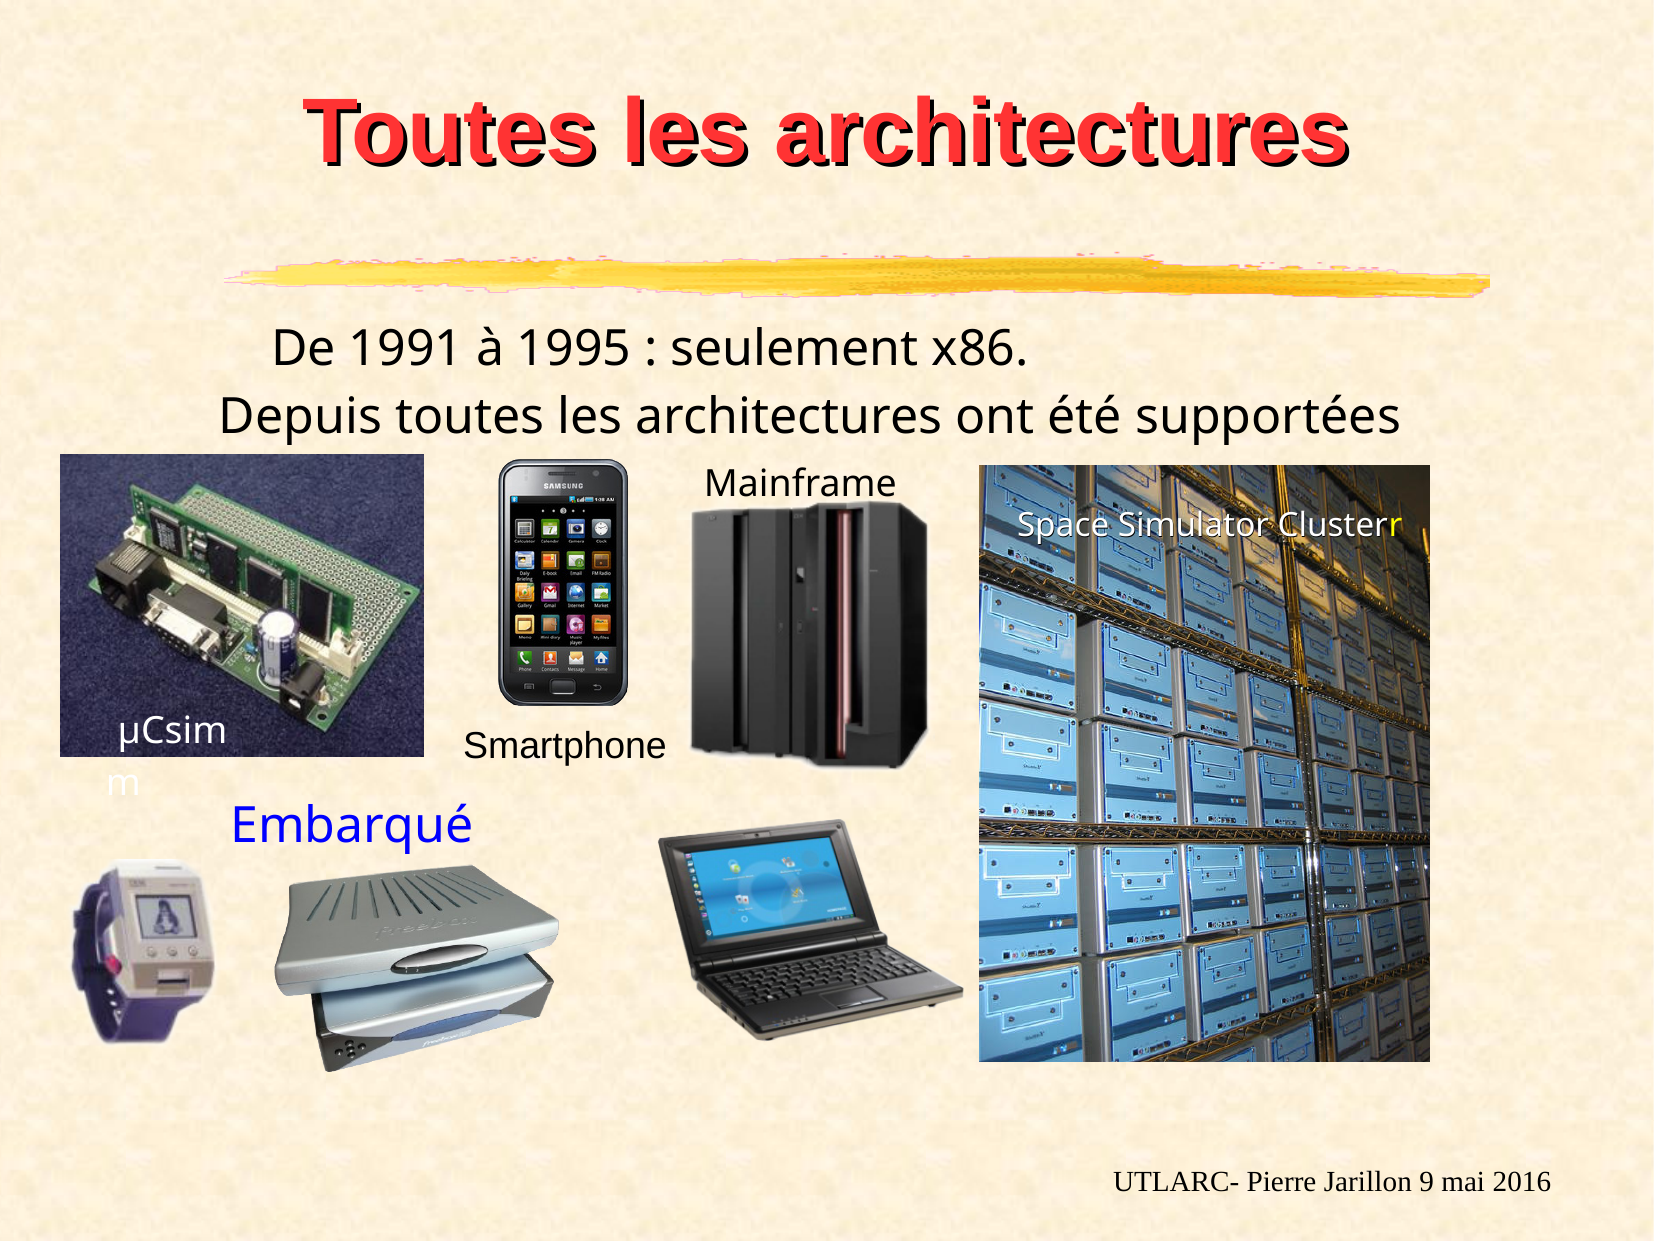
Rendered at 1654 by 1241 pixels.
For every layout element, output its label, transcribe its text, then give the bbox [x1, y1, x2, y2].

title Toutes les architectures [82, 49, 1571, 213]
picture [0, 0, 1654, 1241]
text_box µCsimm [91, 696, 245, 742]
text_box Embarqué [203, 781, 532, 855]
text_box De 1991 à 1995 : seulement x86. Depuis toutes les architectures ont été supportées [37, 304, 1571, 461]
text_box Smartphone [448, 717, 685, 765]
text_box Mainframe [677, 448, 934, 508]
text_box Space Simulator Clusterr [990, 493, 1421, 535]
